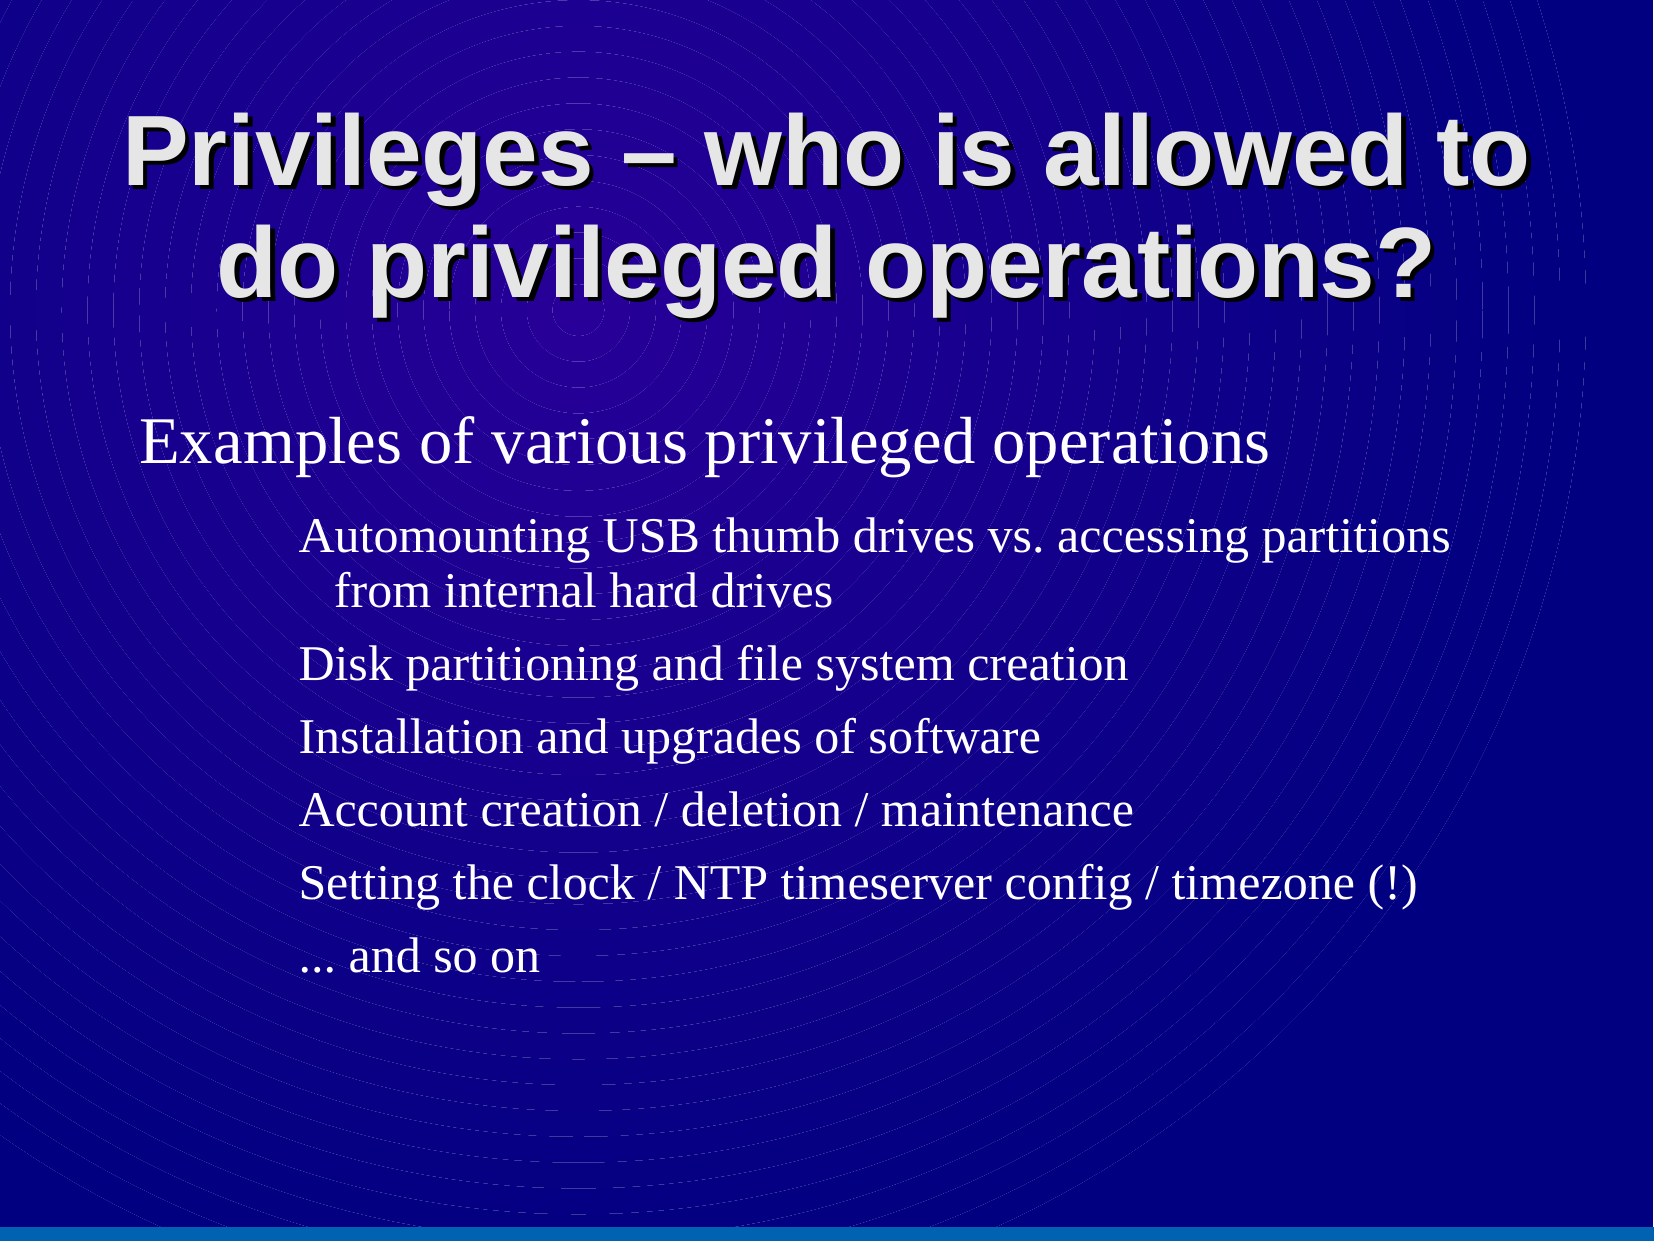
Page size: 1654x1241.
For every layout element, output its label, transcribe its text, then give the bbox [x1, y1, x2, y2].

list Examples of various privileged operations Automounting USB thumb drives vs. accessing partitions from internal hard drives Disk partitioning and file system creation Installation and upgrades of software Account creation / deletion / maintenance Setting the clock / NTP timeserver config / timezone (!) ... and so on [121, 403, 1533, 1186]
title Privileges – who is allowed to do privileged operations? [121, 55, 1533, 358]
